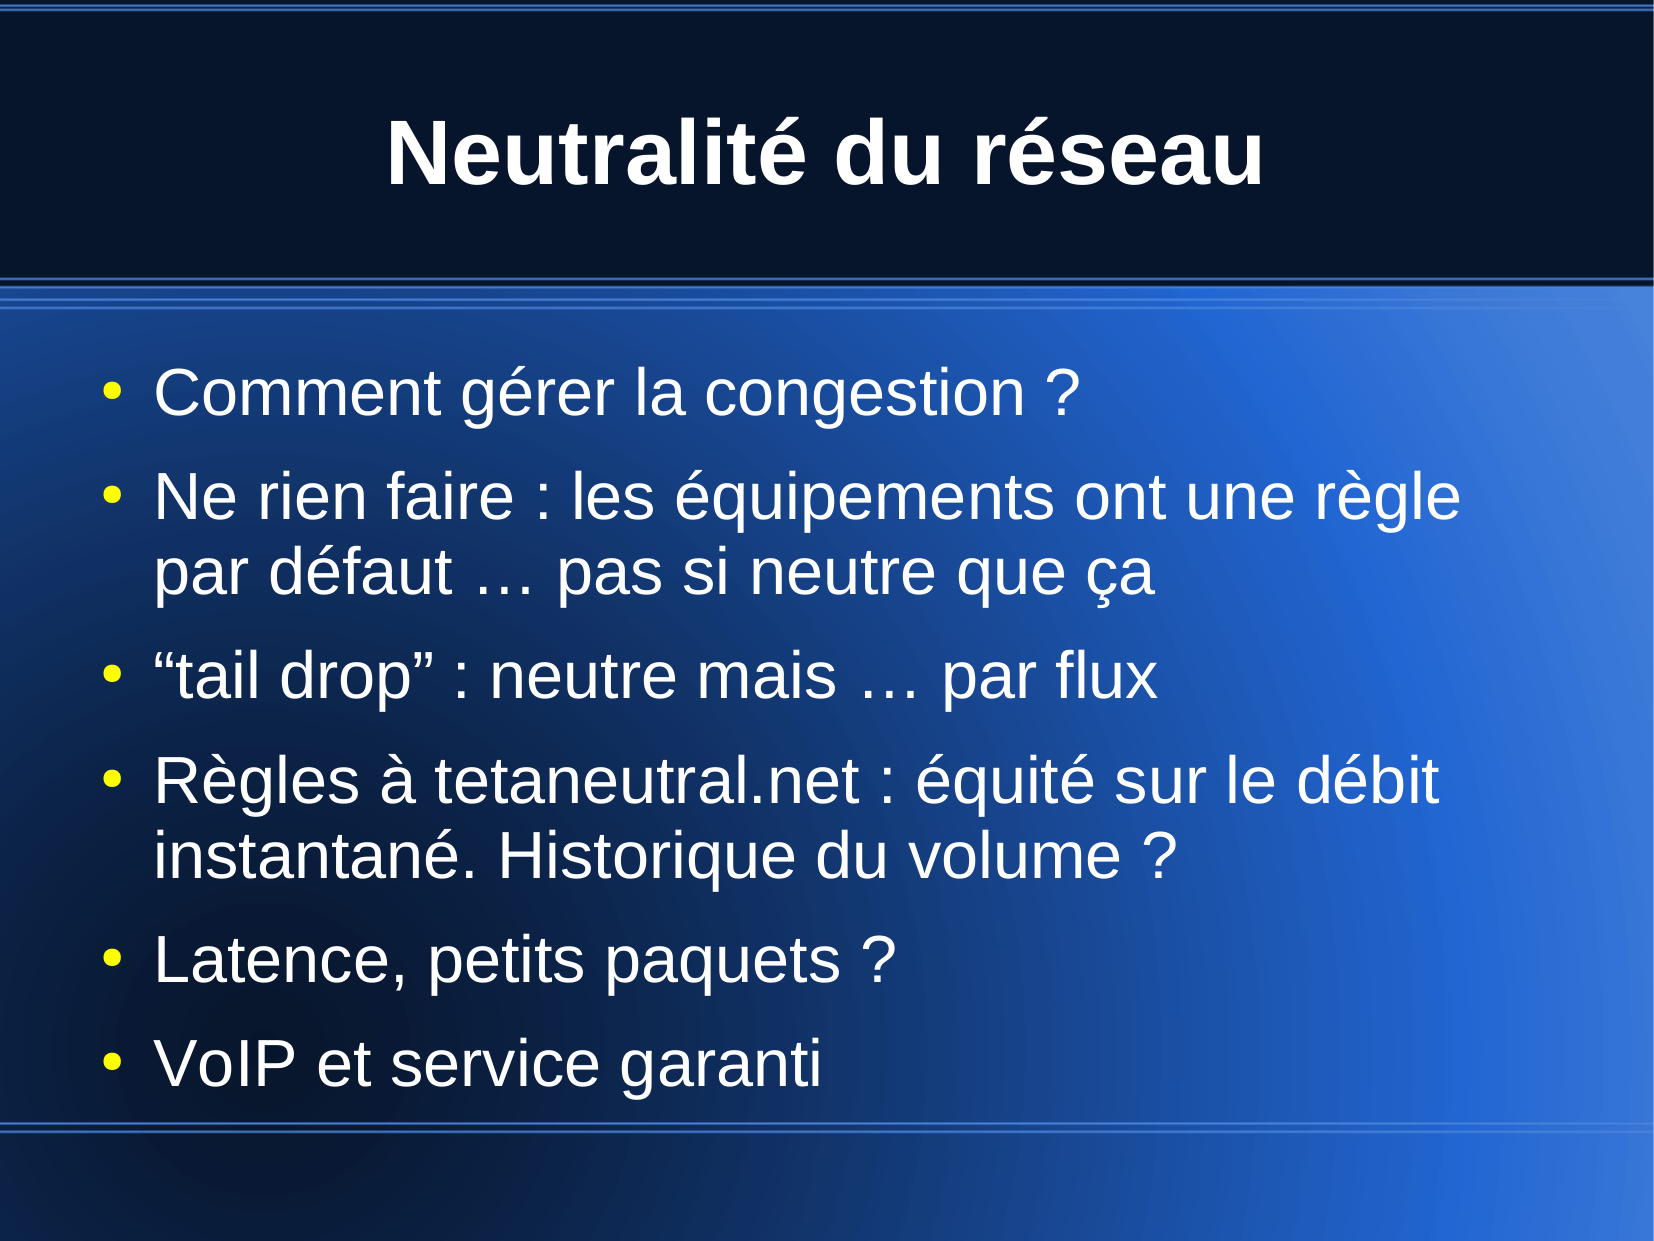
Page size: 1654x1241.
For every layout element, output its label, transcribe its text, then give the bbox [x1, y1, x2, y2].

list Comment gérer la congestion ? Ne rien faire : les équipements ont une règle par défaut … pas si neutre que ça “tail drop” : neutre mais … par flux Règles à tetaneutral.net : équité sur le débit instantané. Historique du volume ? Latence, petits paquets ? VoIP et service garanti [82, 355, 1571, 1159]
picture [0, 0, 1654, 1241]
title Neutralité du réseau [82, 56, 1571, 250]
